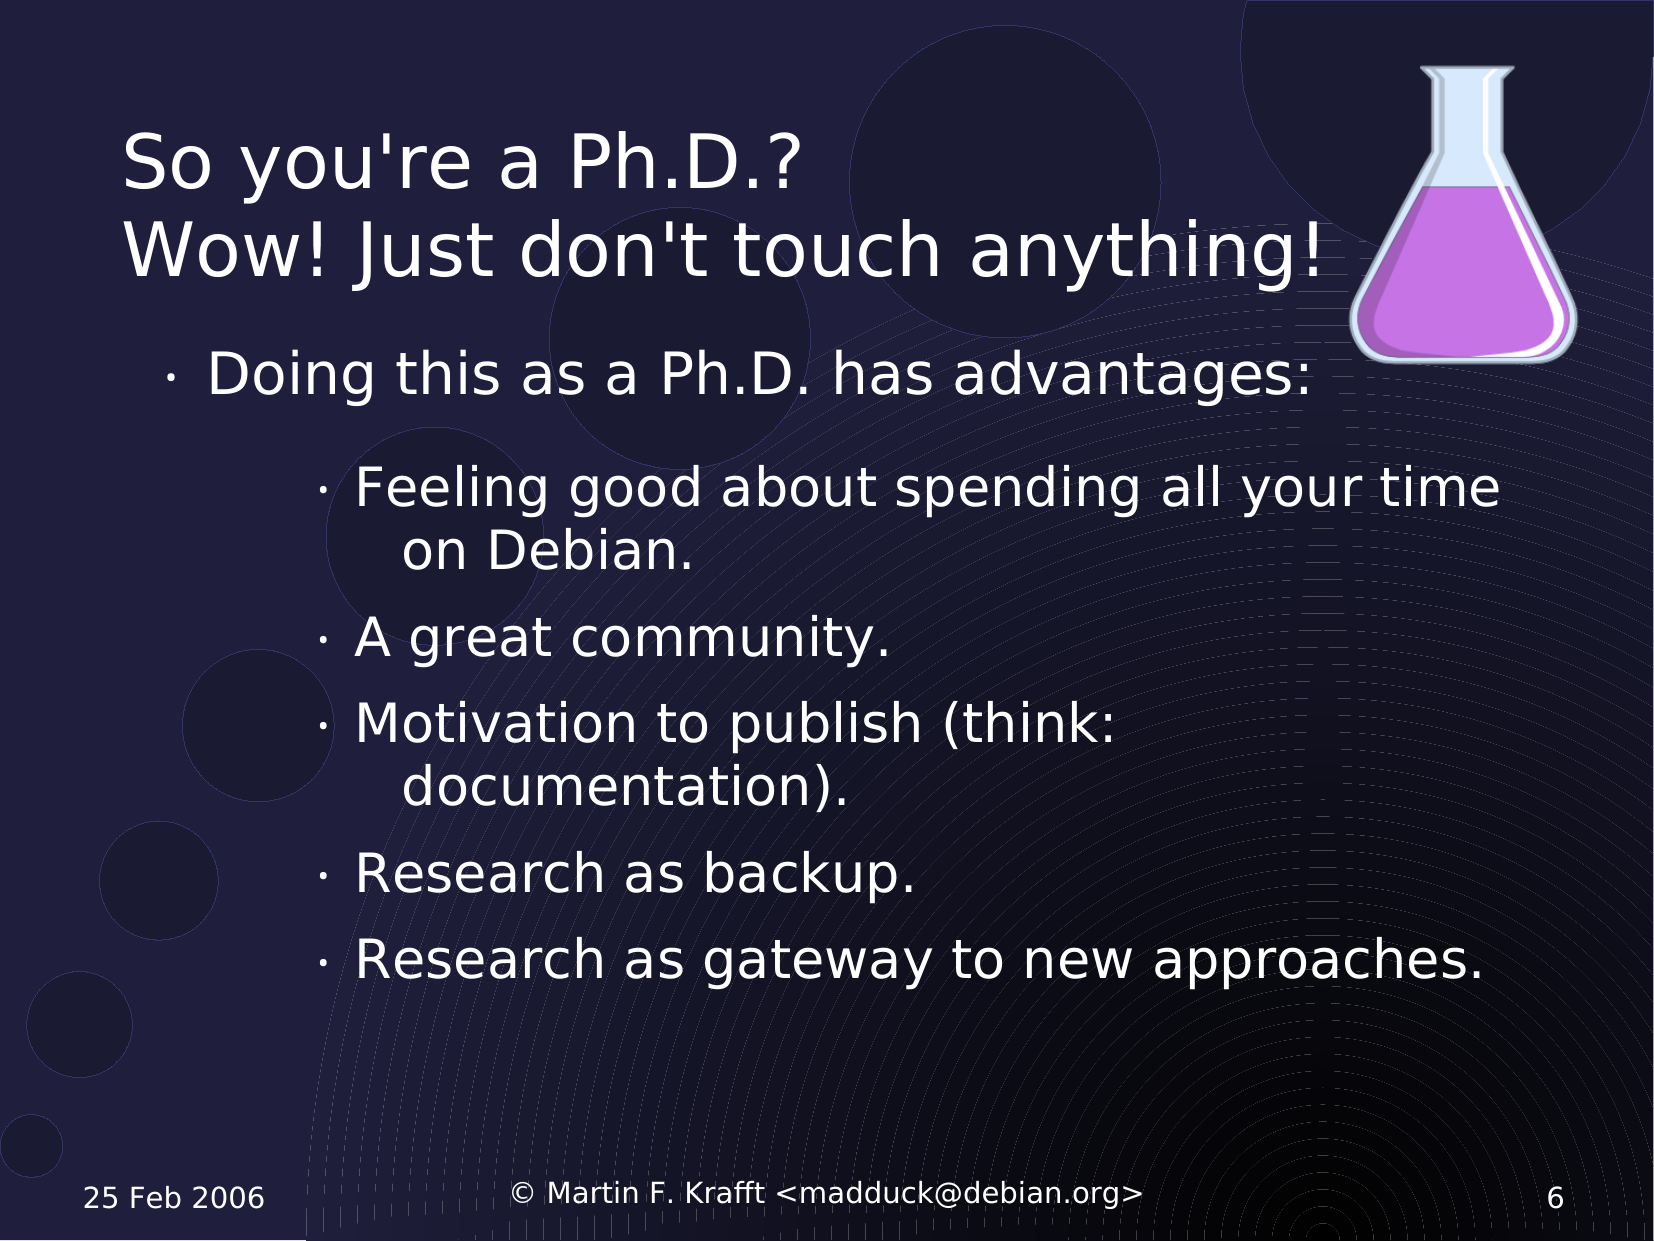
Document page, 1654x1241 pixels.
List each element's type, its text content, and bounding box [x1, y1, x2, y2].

list Doing this as a Ph.D. has advantages: Feeling good about spending all your time on Debian. A great community. Motivation to publish (think: documentation). Research as backup. Research as gateway to new approaches. [118, 340, 1534, 1123]
title So you're a Ph.D.? Wow! Just don't touch anything! [121, 102, 1328, 311]
picture [1328, 46, 1599, 384]
